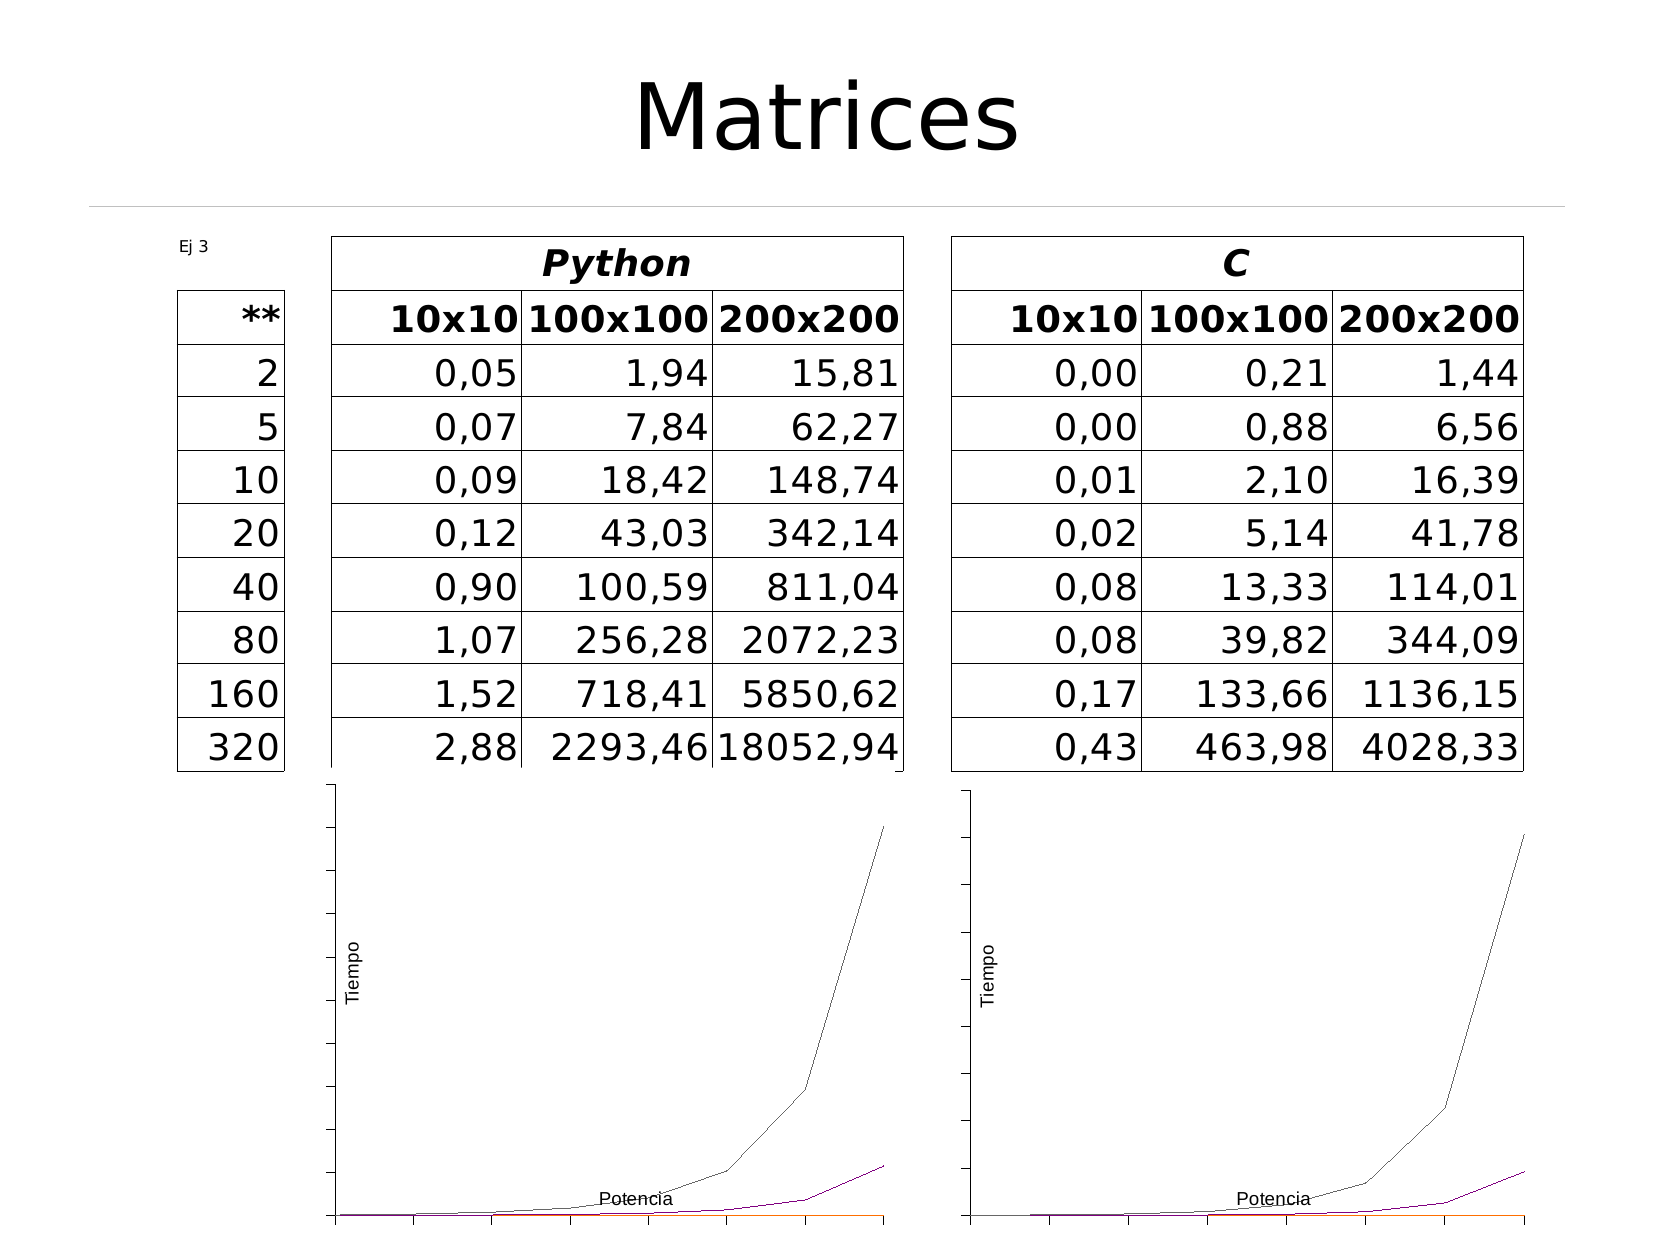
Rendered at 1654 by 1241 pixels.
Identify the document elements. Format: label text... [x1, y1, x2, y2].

title Matrices [88, 29, 1565, 207]
chart [176, 236, 1654, 1225]
